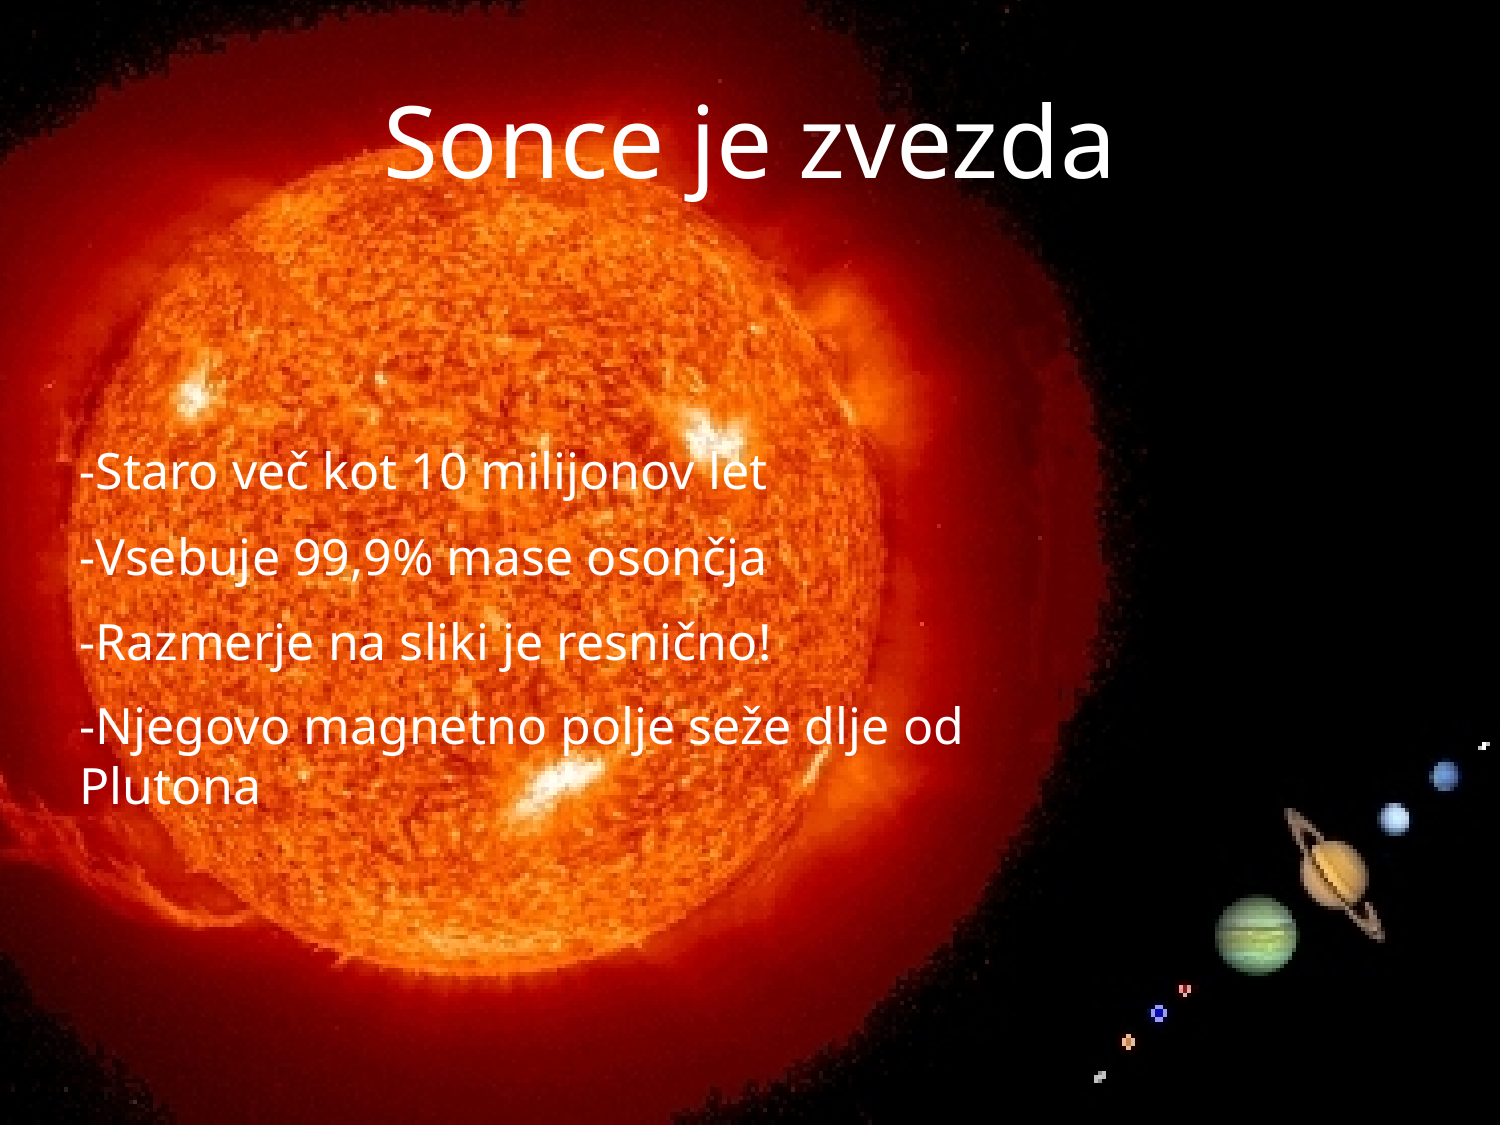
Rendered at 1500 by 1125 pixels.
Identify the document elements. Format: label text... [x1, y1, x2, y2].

picture [0, 0, 1500, 1125]
title Sonce je zvezda [75, 45, 1425, 233]
text_box -Staro več kot 10 milijonov let -Vsebuje 99,9% mase osončja -Razmerje na sliki je resnično! -Njegovo magnetno polje seže dlje od Plutona [64, 432, 1140, 823]
